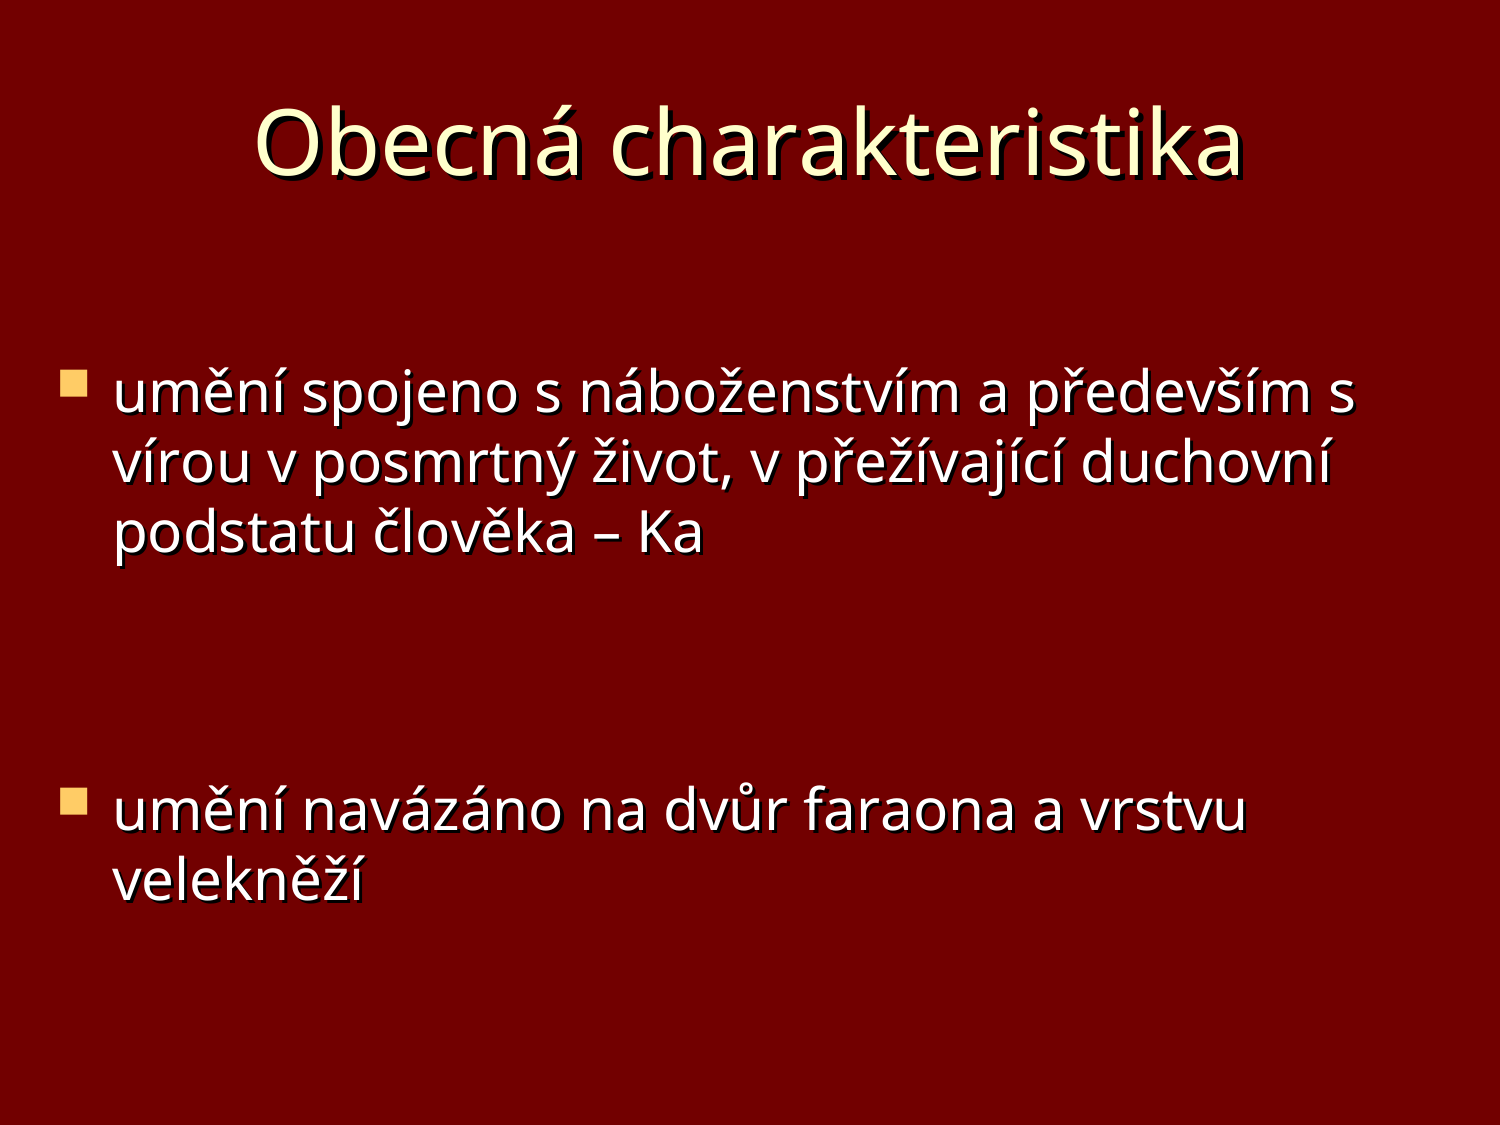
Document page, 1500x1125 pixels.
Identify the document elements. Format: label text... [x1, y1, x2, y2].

title Obecná charakteristika [75, 45, 1426, 233]
list umění spojeno s náboženstvím a především s vírou v posmrtný život, v přežívající duchovní podstatu člověka – Ka umění navázáno na dvůr faraona a vrstvu velekněží [41, 262, 1459, 1125]
